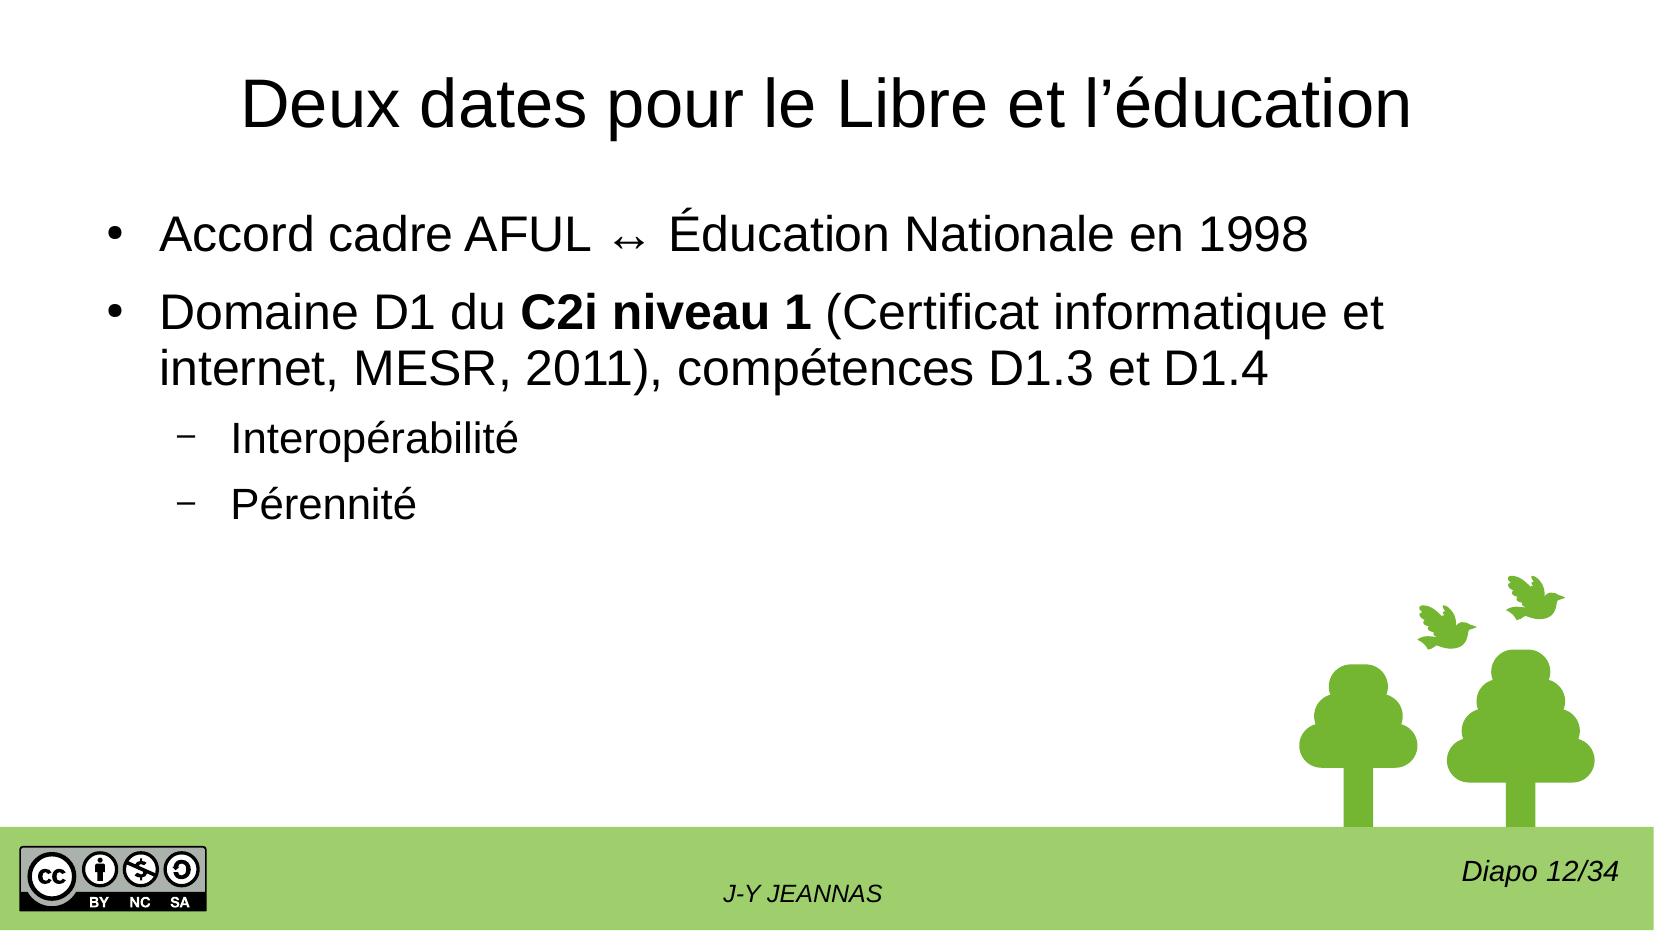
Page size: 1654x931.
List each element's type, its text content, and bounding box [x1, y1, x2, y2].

title Deux dates pour le Libre et l’éducation [88, 29, 1565, 178]
list Accord cadre AFUL ↔ Éducation Nationale en 1998 Domaine D1 du C2i niveau 1 (Certificat informatique et internet, MESR, 2011), compétences D1.3 et D1.4 Interopérabilité Pérennité [88, 206, 1565, 739]
